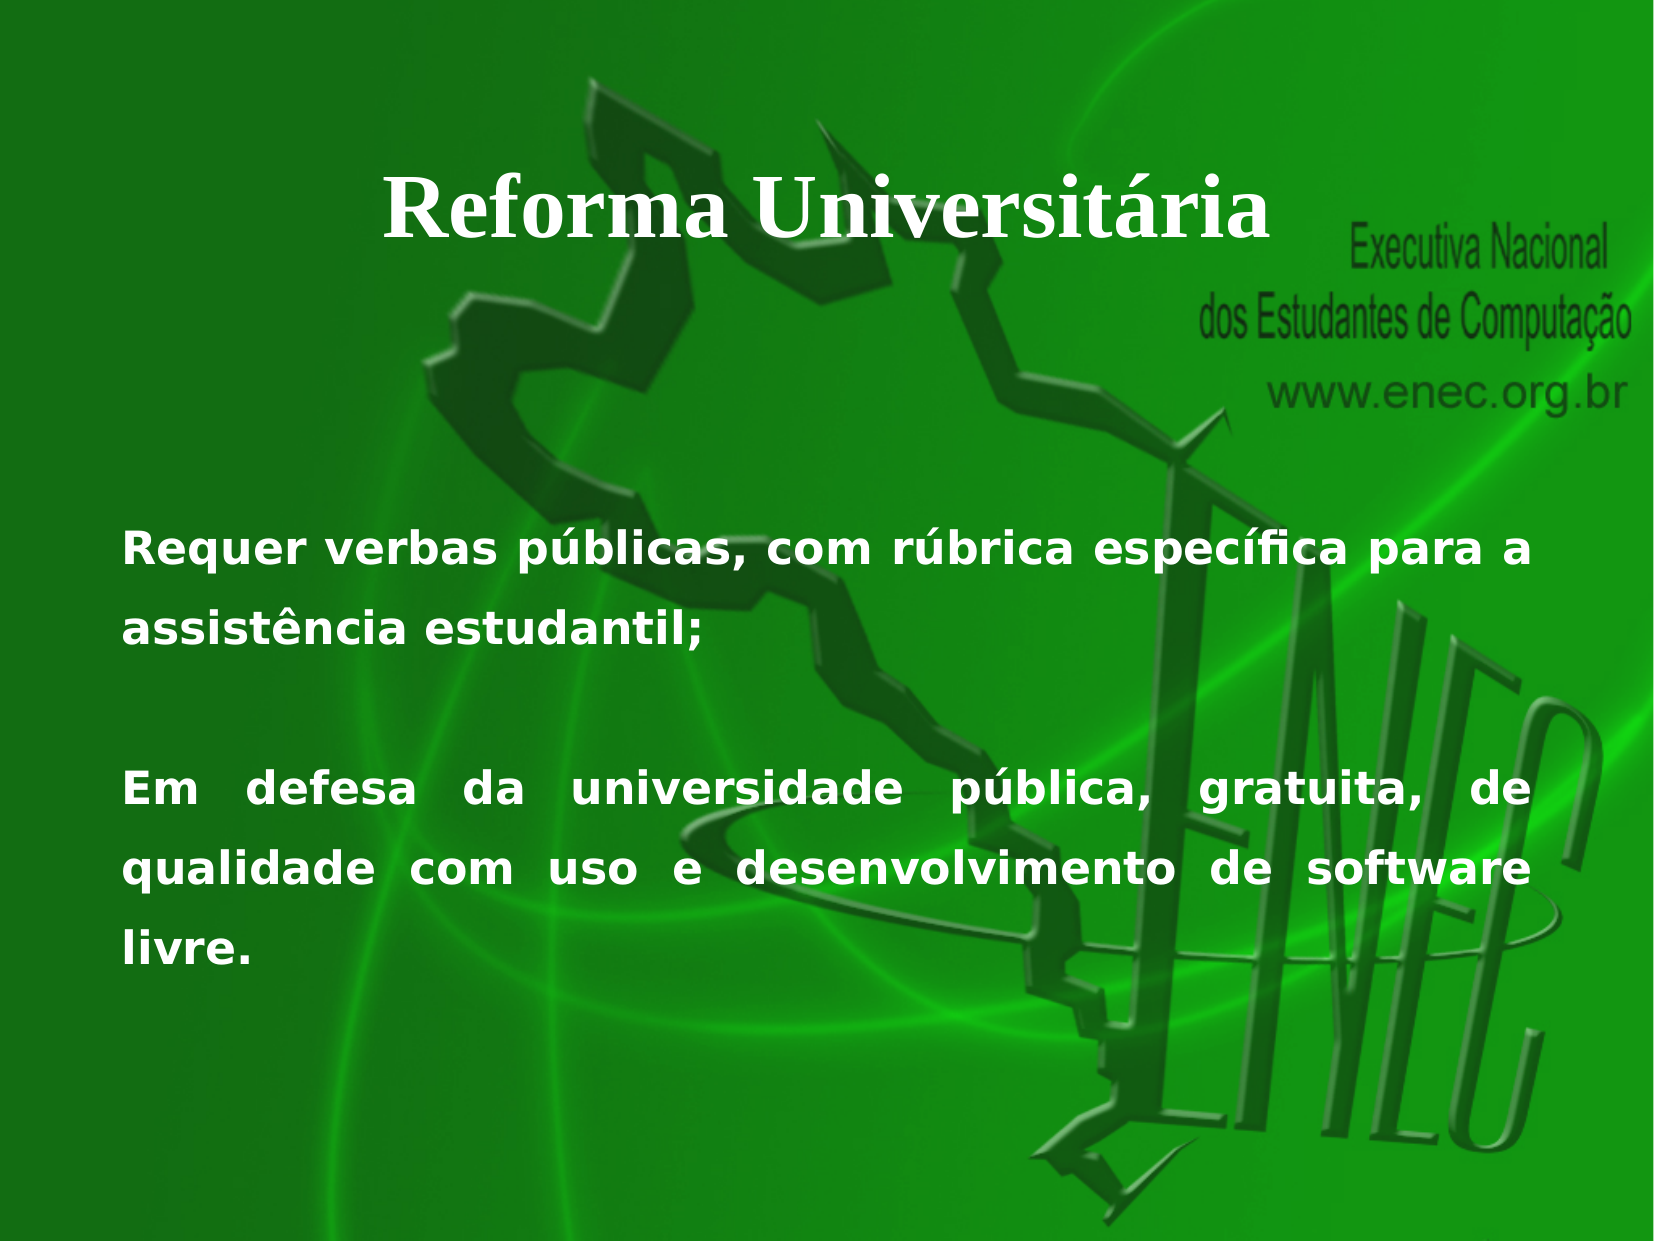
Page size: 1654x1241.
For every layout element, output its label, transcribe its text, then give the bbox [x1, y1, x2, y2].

picture [0, 0, 1654, 1241]
title Reforma Universitária [121, 103, 1534, 311]
text_box Requer verbas públicas, com rúbrica específica para a assistência estudantil; Em defesa da universidade pública, gratuita, de qualidade com uso e desenvolvimento de software livre. [121, 344, 1534, 1127]
